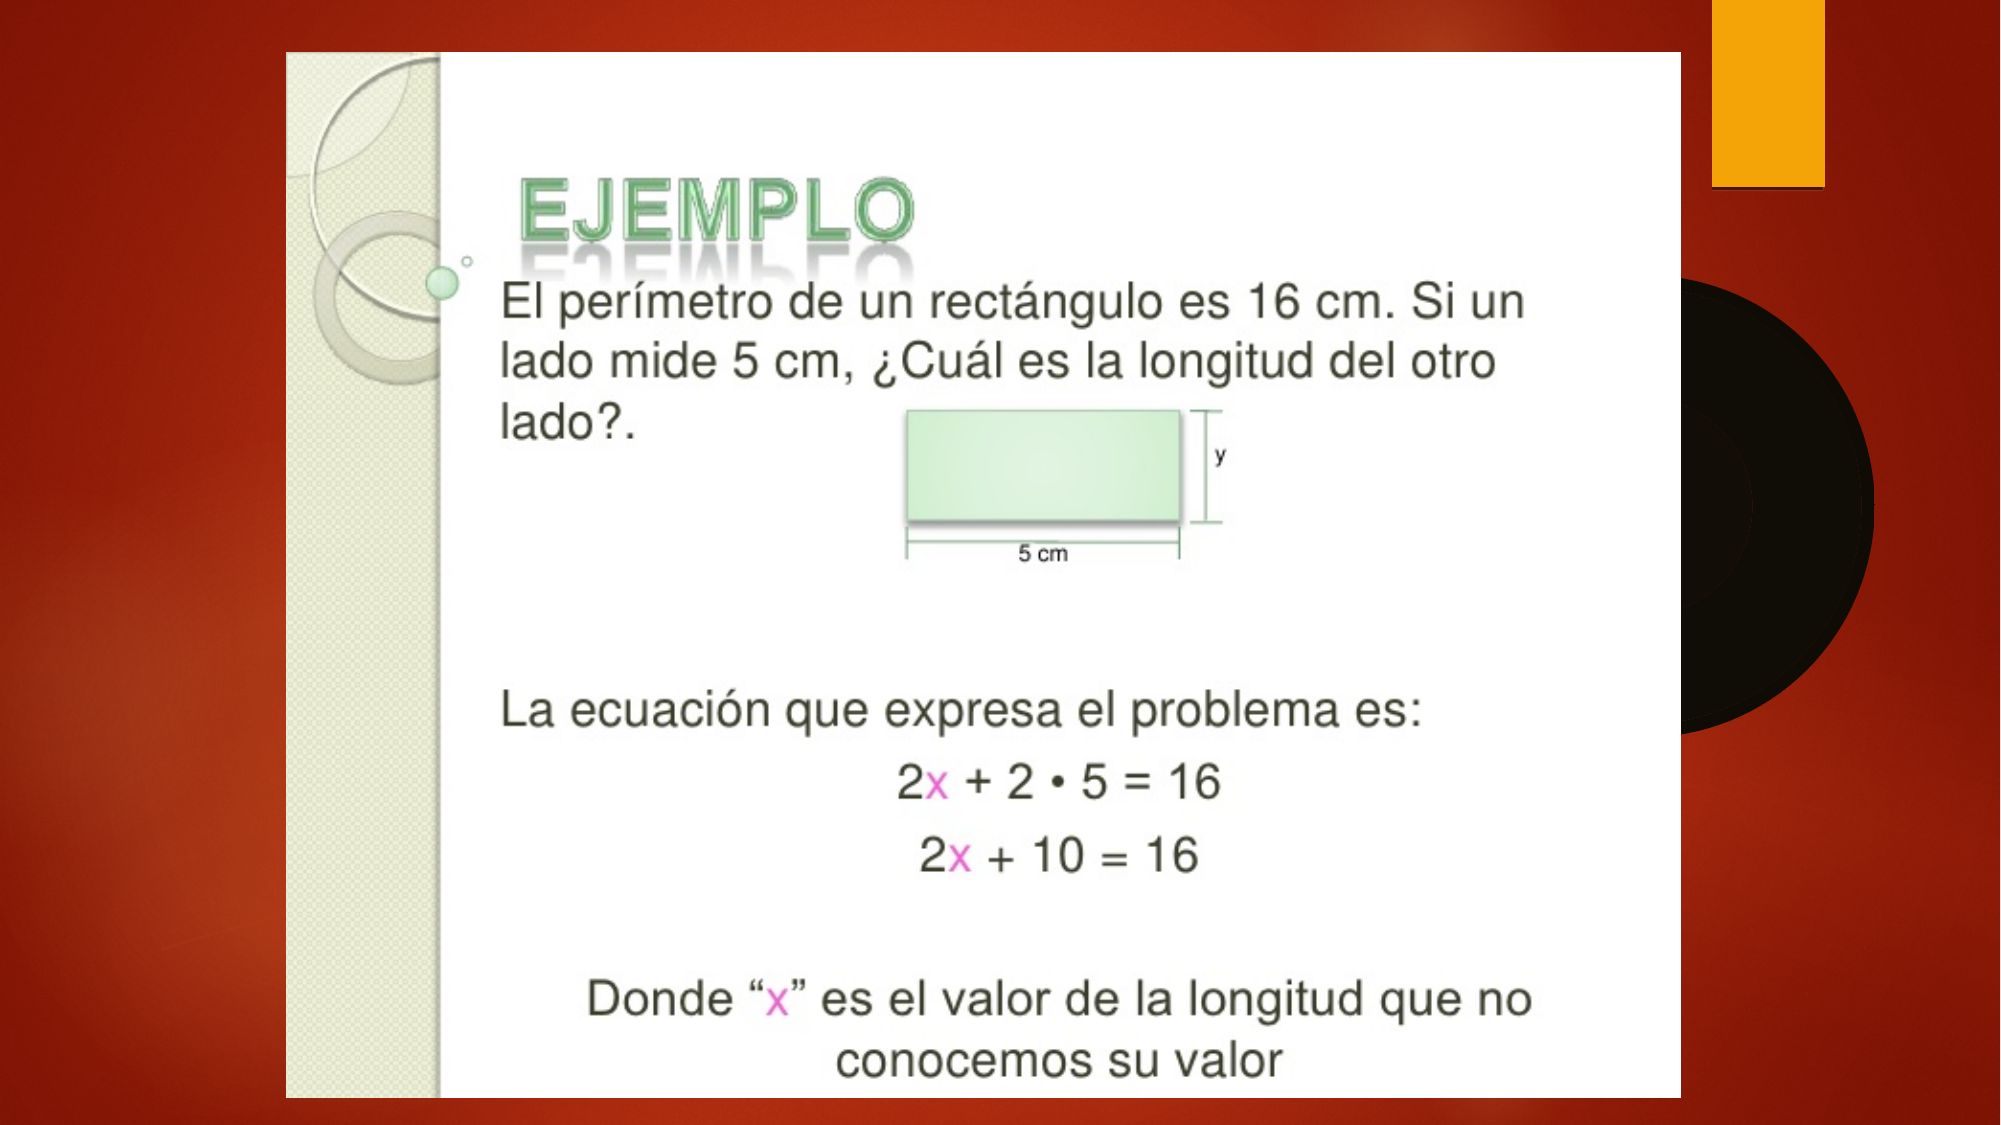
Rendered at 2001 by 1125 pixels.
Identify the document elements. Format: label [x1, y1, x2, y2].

picture [286, 52, 1681, 1098]
